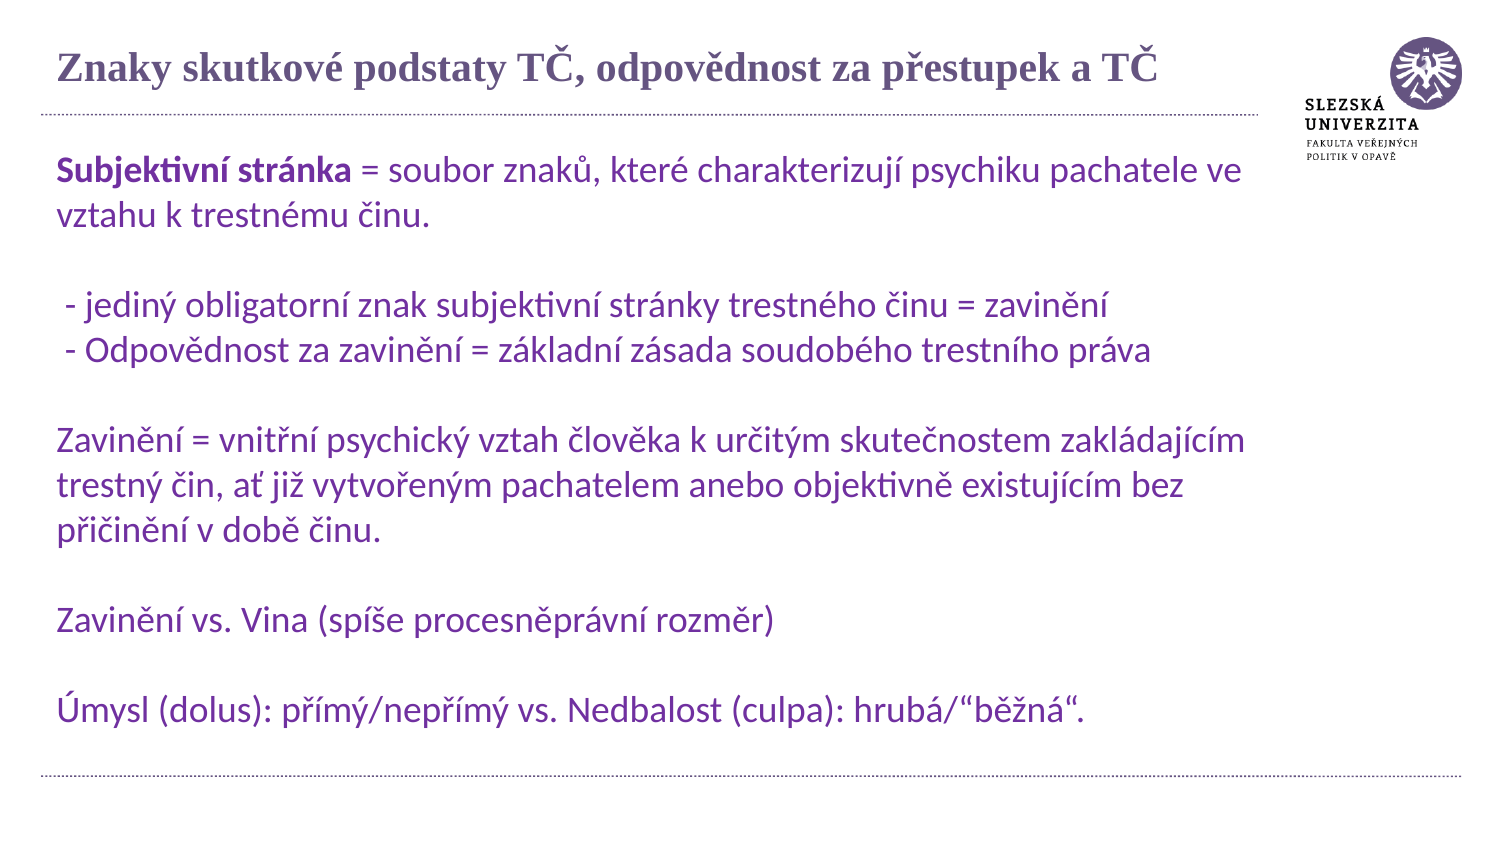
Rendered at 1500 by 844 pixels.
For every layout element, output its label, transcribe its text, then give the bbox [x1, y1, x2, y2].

text_box Subjektivní stránka = soubor znaků, které charakterizují psychiku pachatele ve vztahu k trestnému činu. - jediný obligatorní znak subjektivní stránky trestného činu = zavinění - Odpovědnost za zavinění = základní zásada soudobého trestního práva Zavinění = vnitřní psychický vztah člověka k určitým skutečnostem zakládajícím trestný čin, ať již vytvořeným pachatelem anebo objektivně existujícím bez přičinění v době činu. Zavinění vs. Vina (spíše procesněprávní rozměr) Úmysl (dolus): přímý/nepřímý vs. Nedbalost (culpa): hrubá/“běžná“. [41, 137, 1276, 834]
title Znaky skutkové podstaty TČ, odpovědnost za přestupek a TČ [41, 32, 1325, 116]
